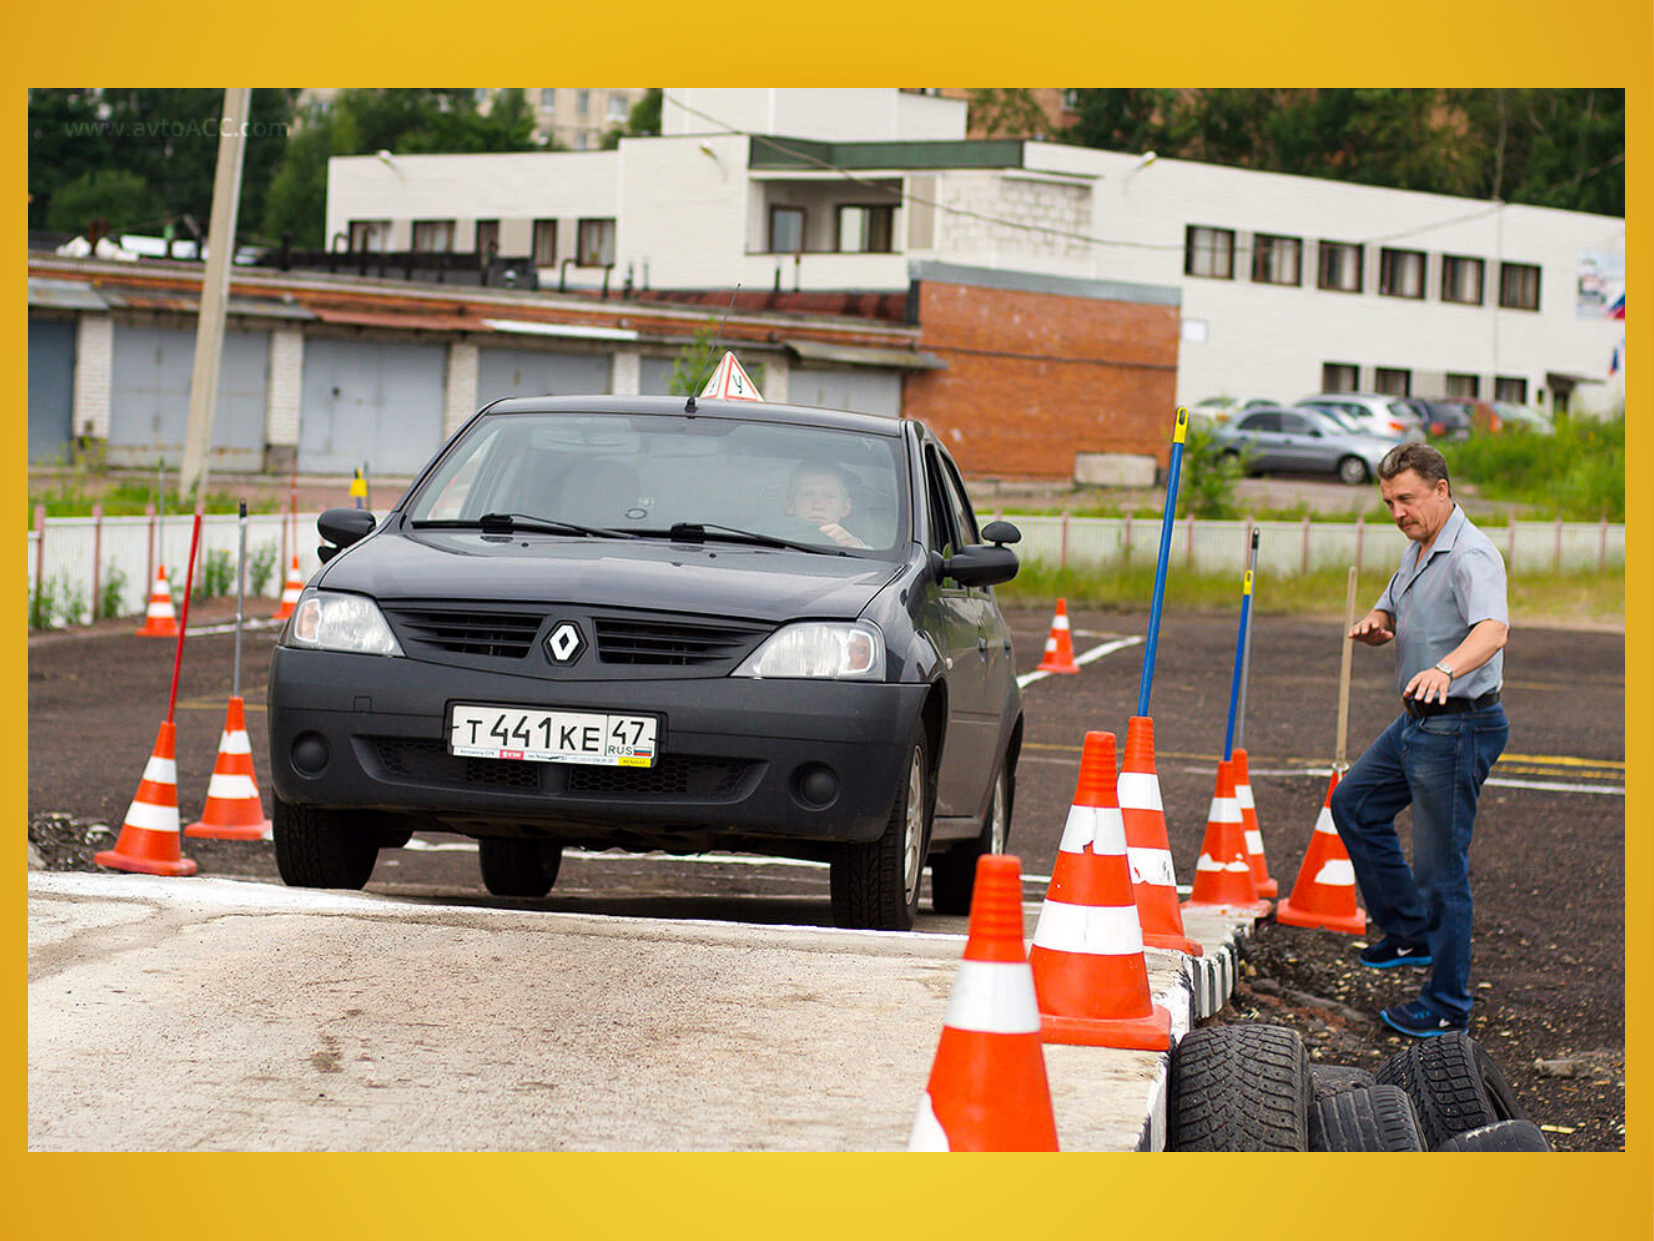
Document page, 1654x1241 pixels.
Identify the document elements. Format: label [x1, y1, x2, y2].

picture [28, 88, 1625, 1152]
